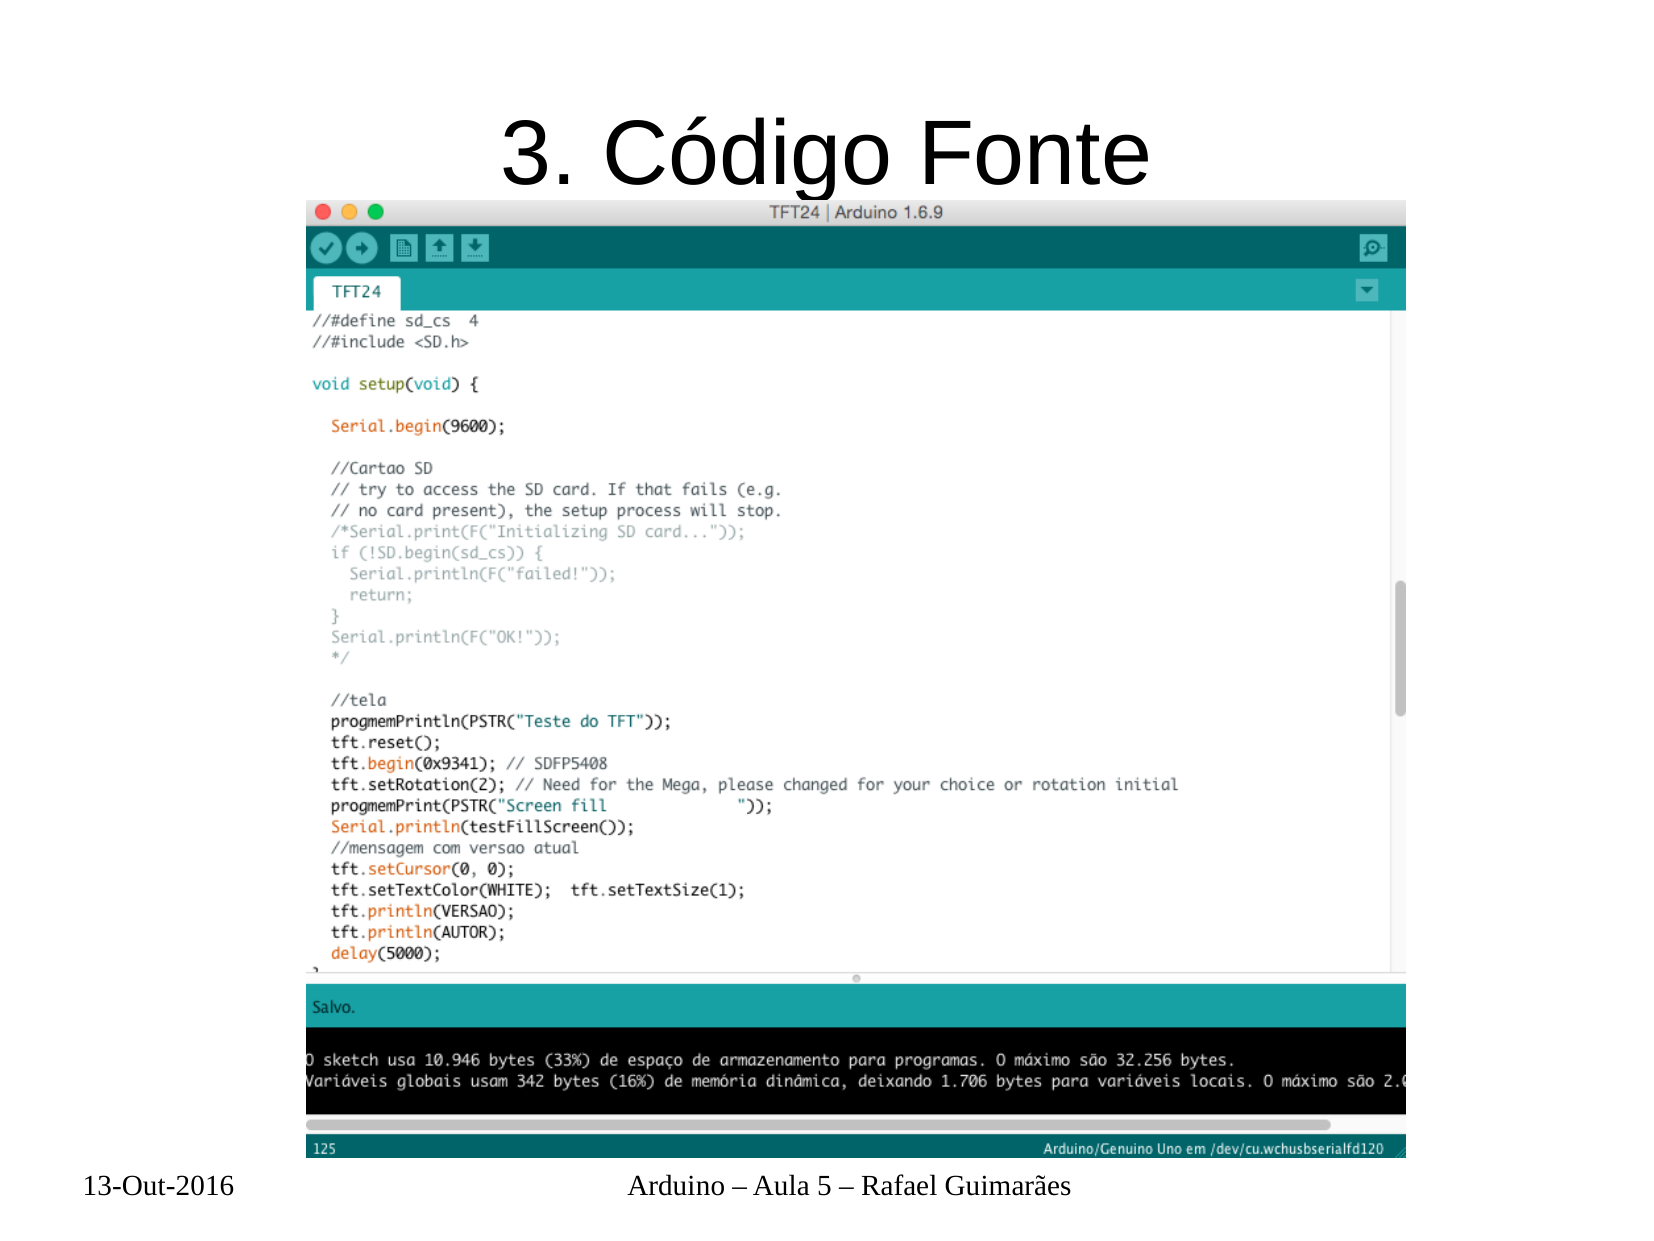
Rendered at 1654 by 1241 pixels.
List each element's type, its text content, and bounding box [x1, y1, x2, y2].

picture [306, 200, 1406, 1158]
title 3. Código Fonte [82, 49, 1571, 257]
